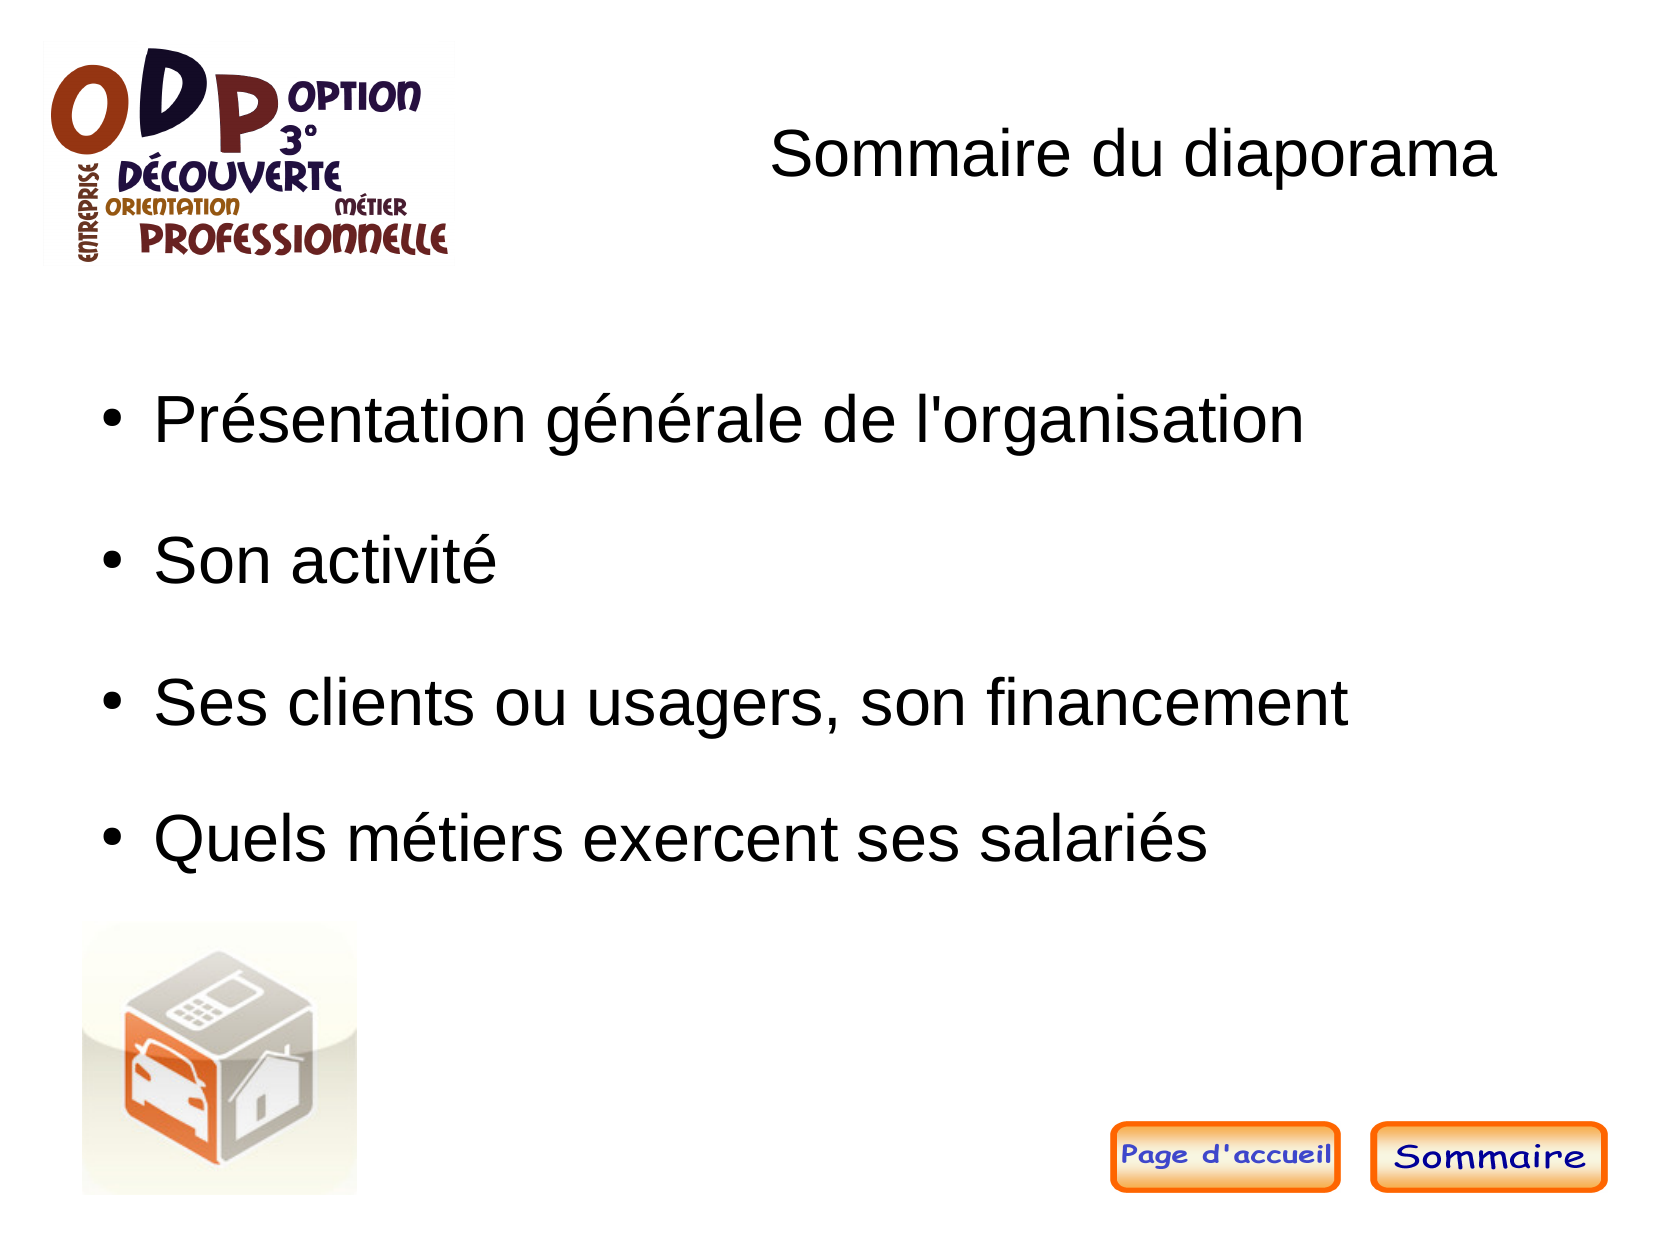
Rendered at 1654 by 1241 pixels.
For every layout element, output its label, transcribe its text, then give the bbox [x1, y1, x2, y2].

title Sommaire du diaporama [637, 49, 1630, 257]
picture [43, 41, 455, 266]
picture [82, 921, 357, 1195]
list Quels métiers exercent ses salariés [82, 801, 1571, 880]
list Présentation générale de l'organisation [82, 381, 1571, 457]
picture [1370, 1121, 1608, 1193]
picture [1110, 1121, 1341, 1193]
list Ses clients ou usagers, son financement [82, 665, 1571, 741]
list Son activité [82, 523, 1571, 599]
